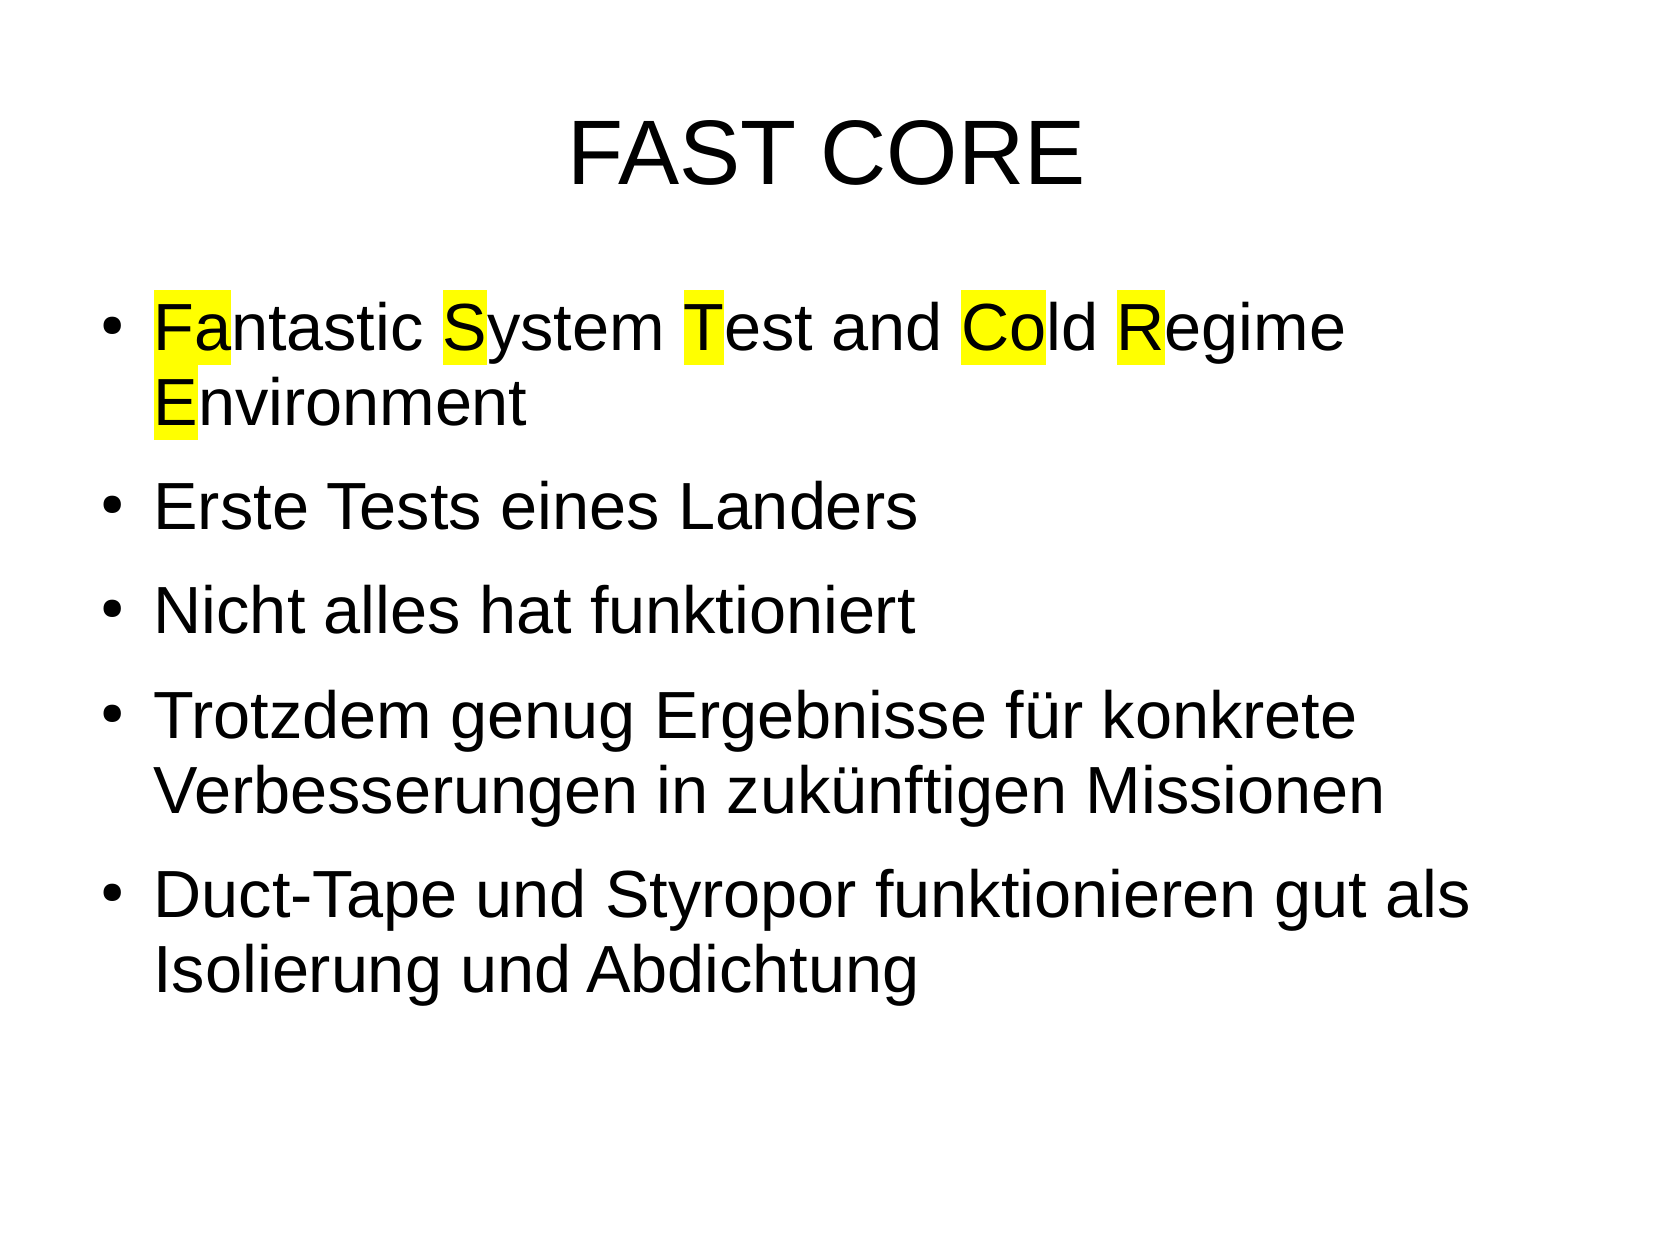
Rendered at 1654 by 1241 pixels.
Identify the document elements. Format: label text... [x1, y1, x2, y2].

title FAST CORE [82, 49, 1571, 257]
text_box [82, 290, 1571, 1010]
